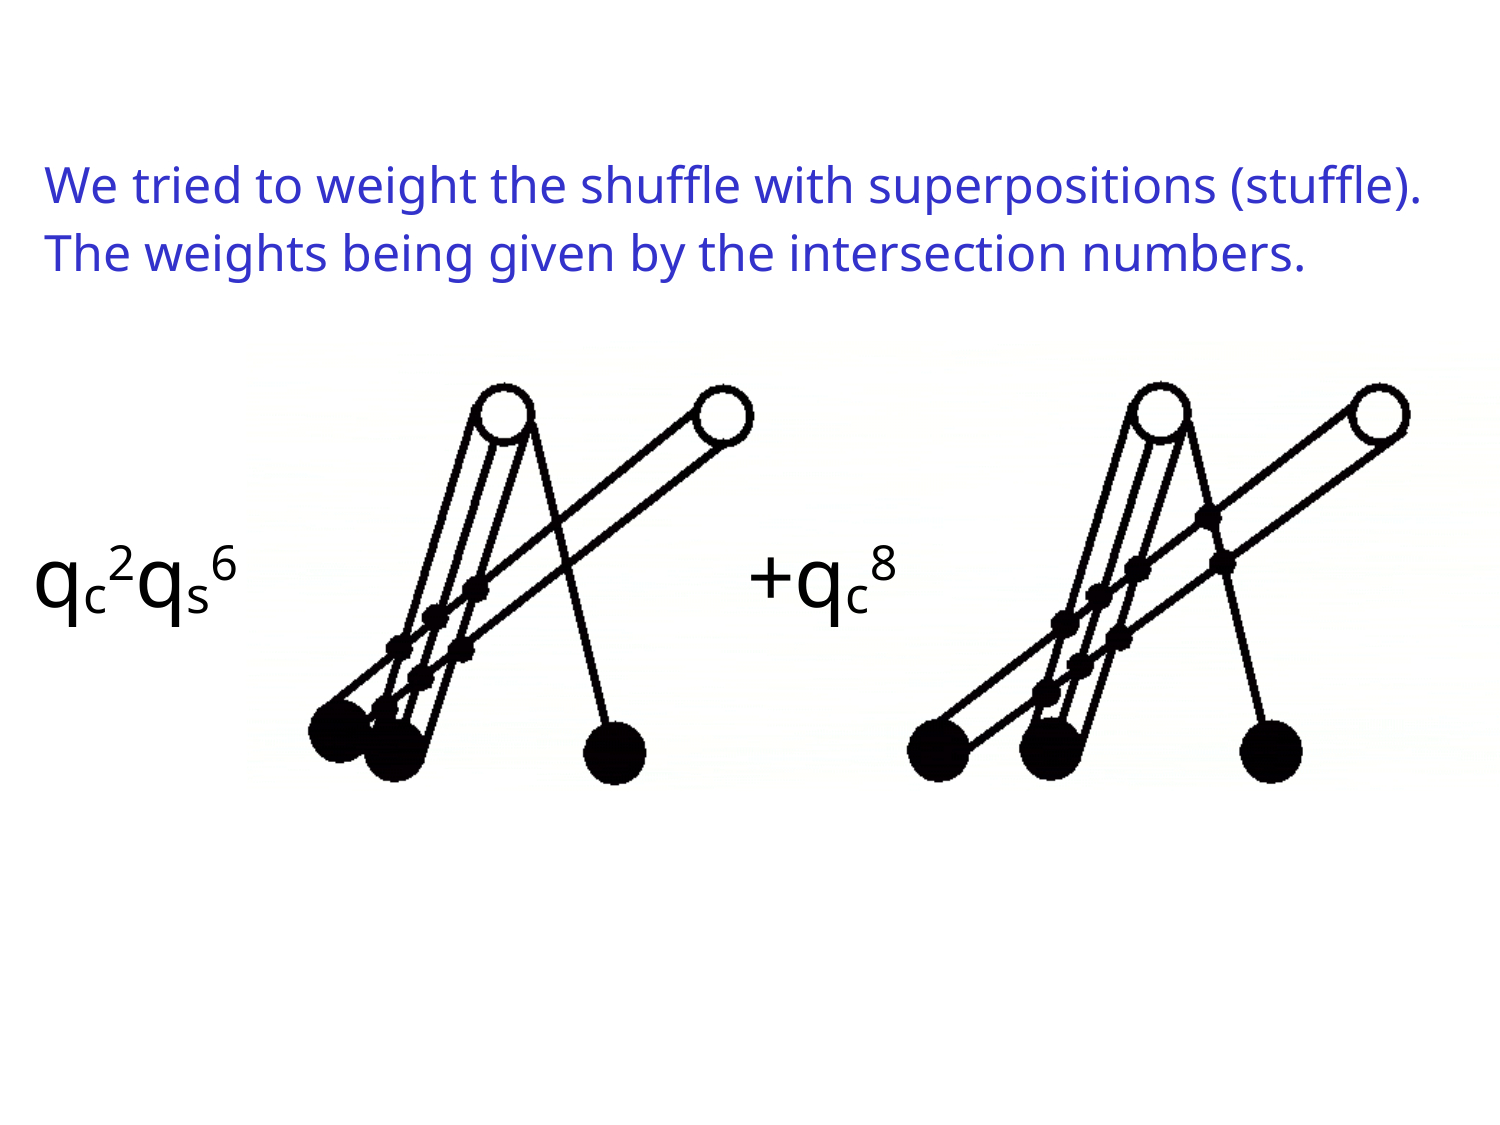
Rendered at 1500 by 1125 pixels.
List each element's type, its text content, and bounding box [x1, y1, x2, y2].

text_box We tried to weight the shuffle with superpositions (stuffle). The weights being given by the intersection numbers. [29, 142, 1480, 338]
picture [246, 341, 1500, 791]
text_box qc2qs6 [17, 513, 246, 657]
text_box +qc8 [732, 513, 939, 657]
